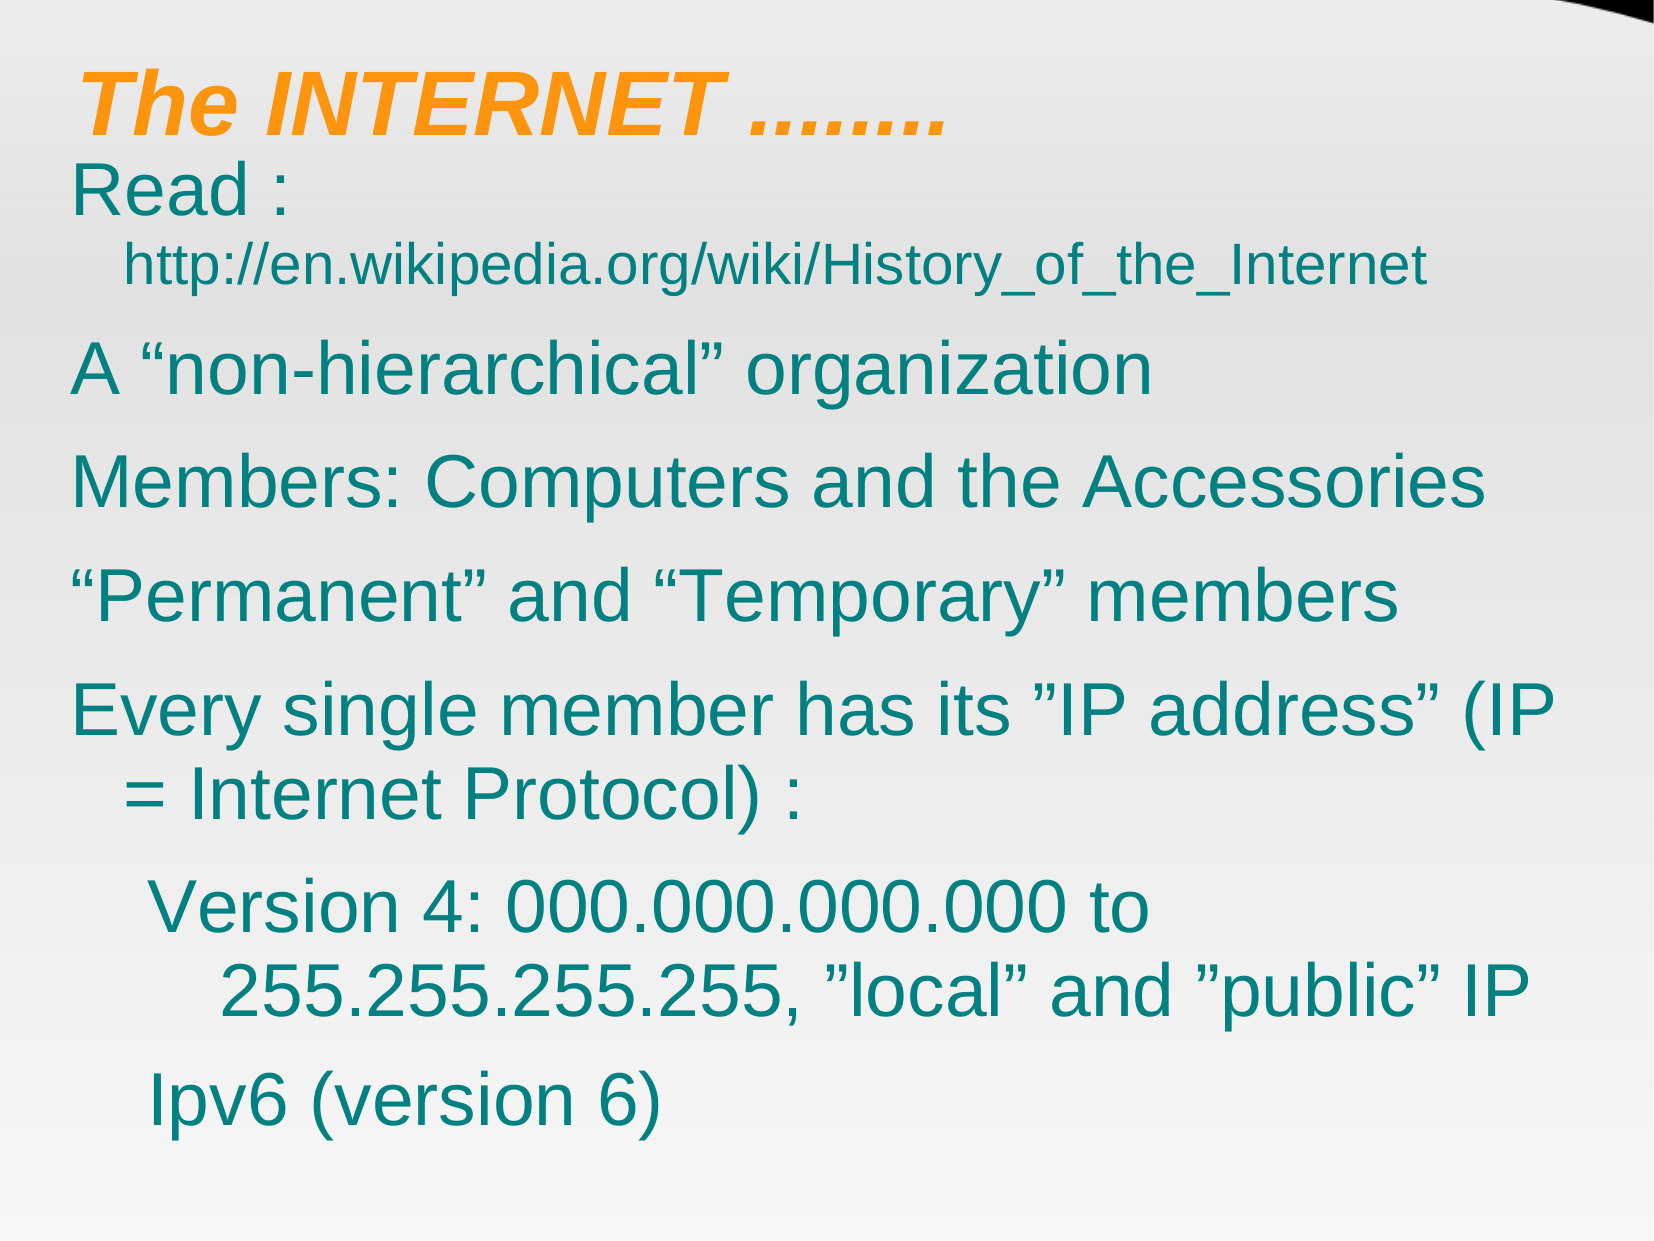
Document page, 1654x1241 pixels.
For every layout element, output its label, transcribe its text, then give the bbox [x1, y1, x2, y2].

picture [0, 0, 1654, 1241]
title The INTERNET ........ [76, 7, 1565, 147]
list Read : http://en.wikipedia.org/wiki/History_of_the_Internet A “non-hierarchical” organization Members: Computers and the Accessories “Permanent” and “Temporary” members Every single member has its ”IP address” (IP = Internet Protocol) : Version 4: 000.000.000.000 to 255.255.255.255, ”local” and ”public” IP Ipv6 (version 6)‏ [53, 147, 1595, 1141]
